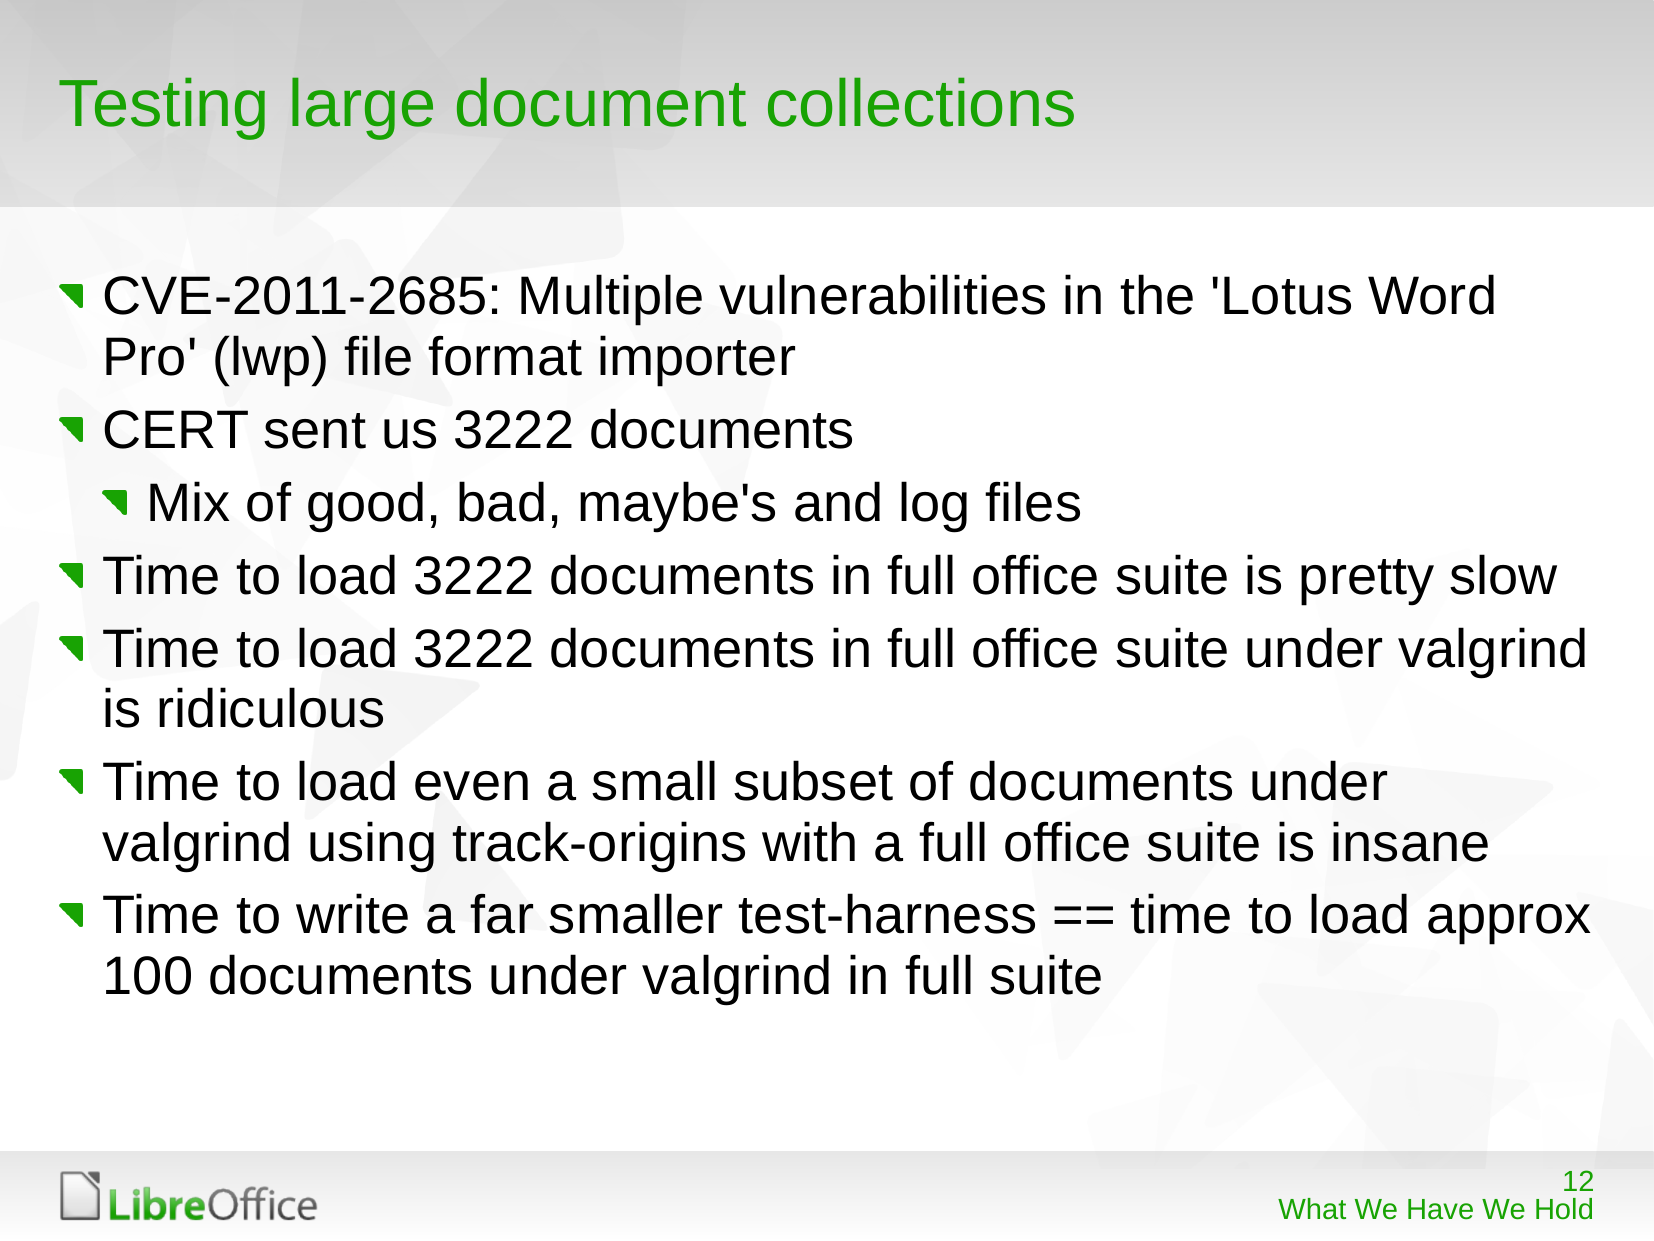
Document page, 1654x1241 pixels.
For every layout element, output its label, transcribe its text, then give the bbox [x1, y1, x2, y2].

picture [0, 0, 783, 931]
title Testing large document collections [59, 29, 1595, 178]
list CVE-2011-2685: Multiple vulnerabilities in the 'Lotus Word Pro' (lwp) file format importer CERT sent us 3222 documents Mix of good, bad, maybe's and log files Time to load 3222 documents in full office suite is pretty slow Time to load 3222 documents in full office suite under valgrind is ridiculous Time to load even a small subset of documents under valgrind using track-origins with a full office suite is insane Time to write a far smaller test-harness == time to load approx 100 documents under valgrind in full suite [59, 265, 1595, 1085]
picture [41, 1152, 337, 1240]
picture [915, 548, 1654, 1169]
